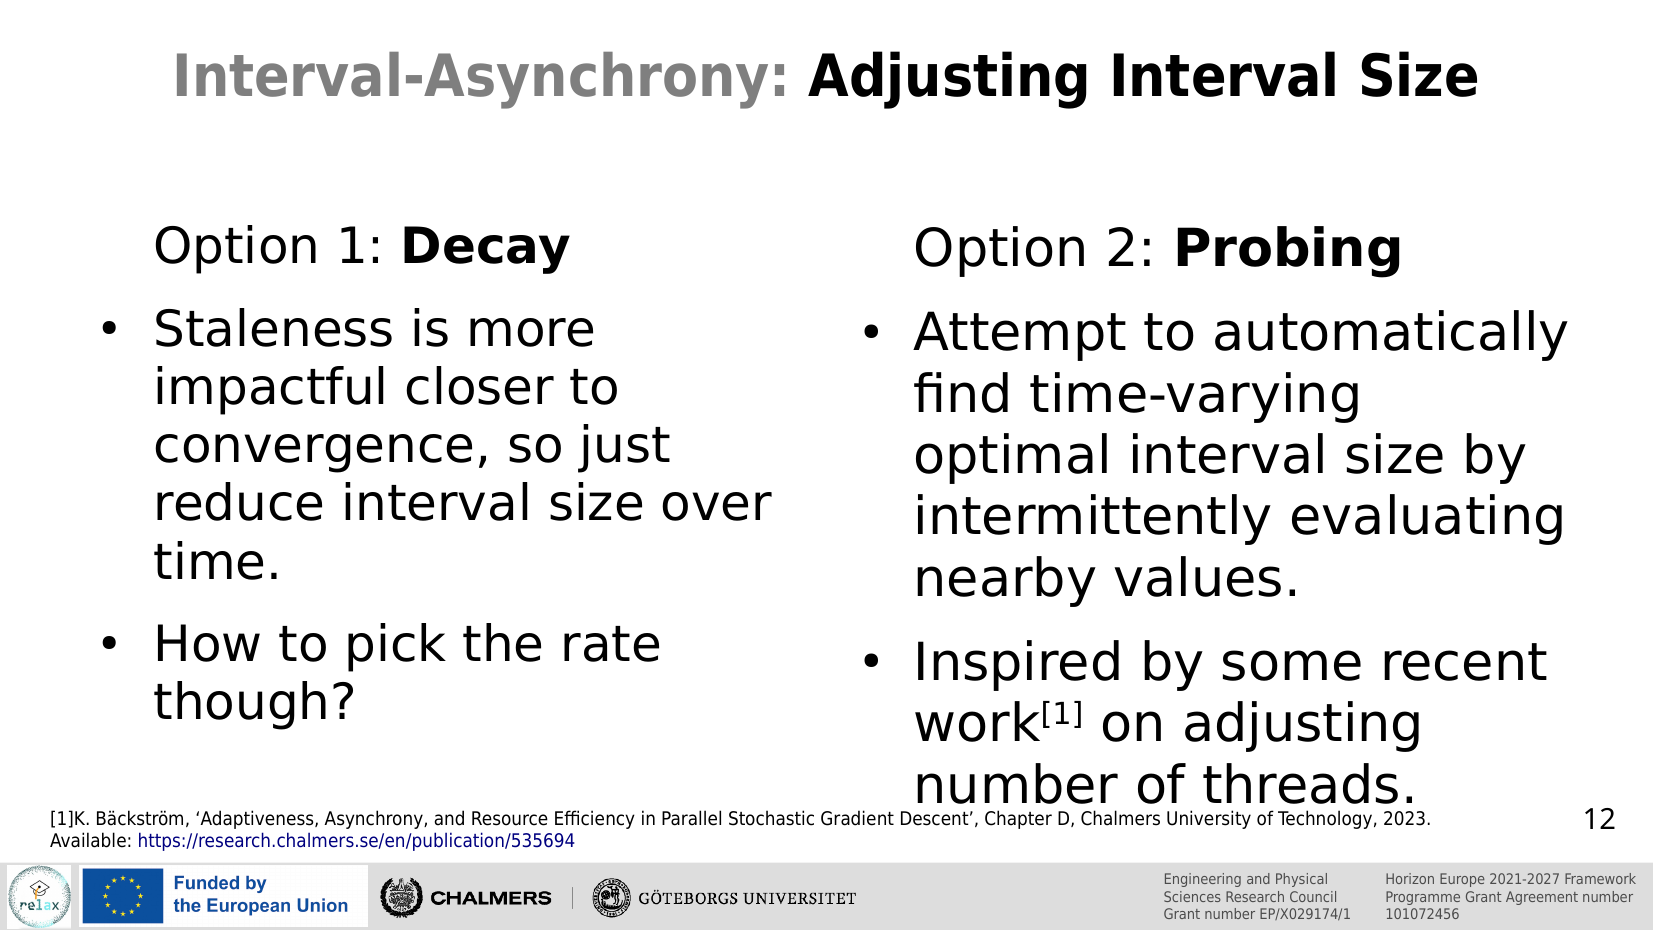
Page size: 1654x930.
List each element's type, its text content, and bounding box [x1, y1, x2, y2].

list Option 1: Decay Staleness is more impactful closer to convergence, so just reduce interval size over time. How to pick the rate though? [82, 217, 809, 757]
title Interval-Asynchrony: Adjusting Interval Size [82, 19, 1571, 133]
picture [7, 865, 71, 929]
list Option 2: Probing Attempt to automatically find time-varying optimal interval size by intermittently evaluating nearby values. Inspired by some recent work[1] on adjusting number of threads. [844, 217, 1571, 844]
picture [79, 860, 876, 930]
text_box [1]K. Bäckström, ‘Adaptiveness, Asynchrony, and Resource Efficiency in Parallel Stochastic Gradient Descent’, Chapter D, Chalmers University of Technology, 2023. Available: https://research.chalmers.se/en/publication/535694 [35, 800, 1531, 860]
